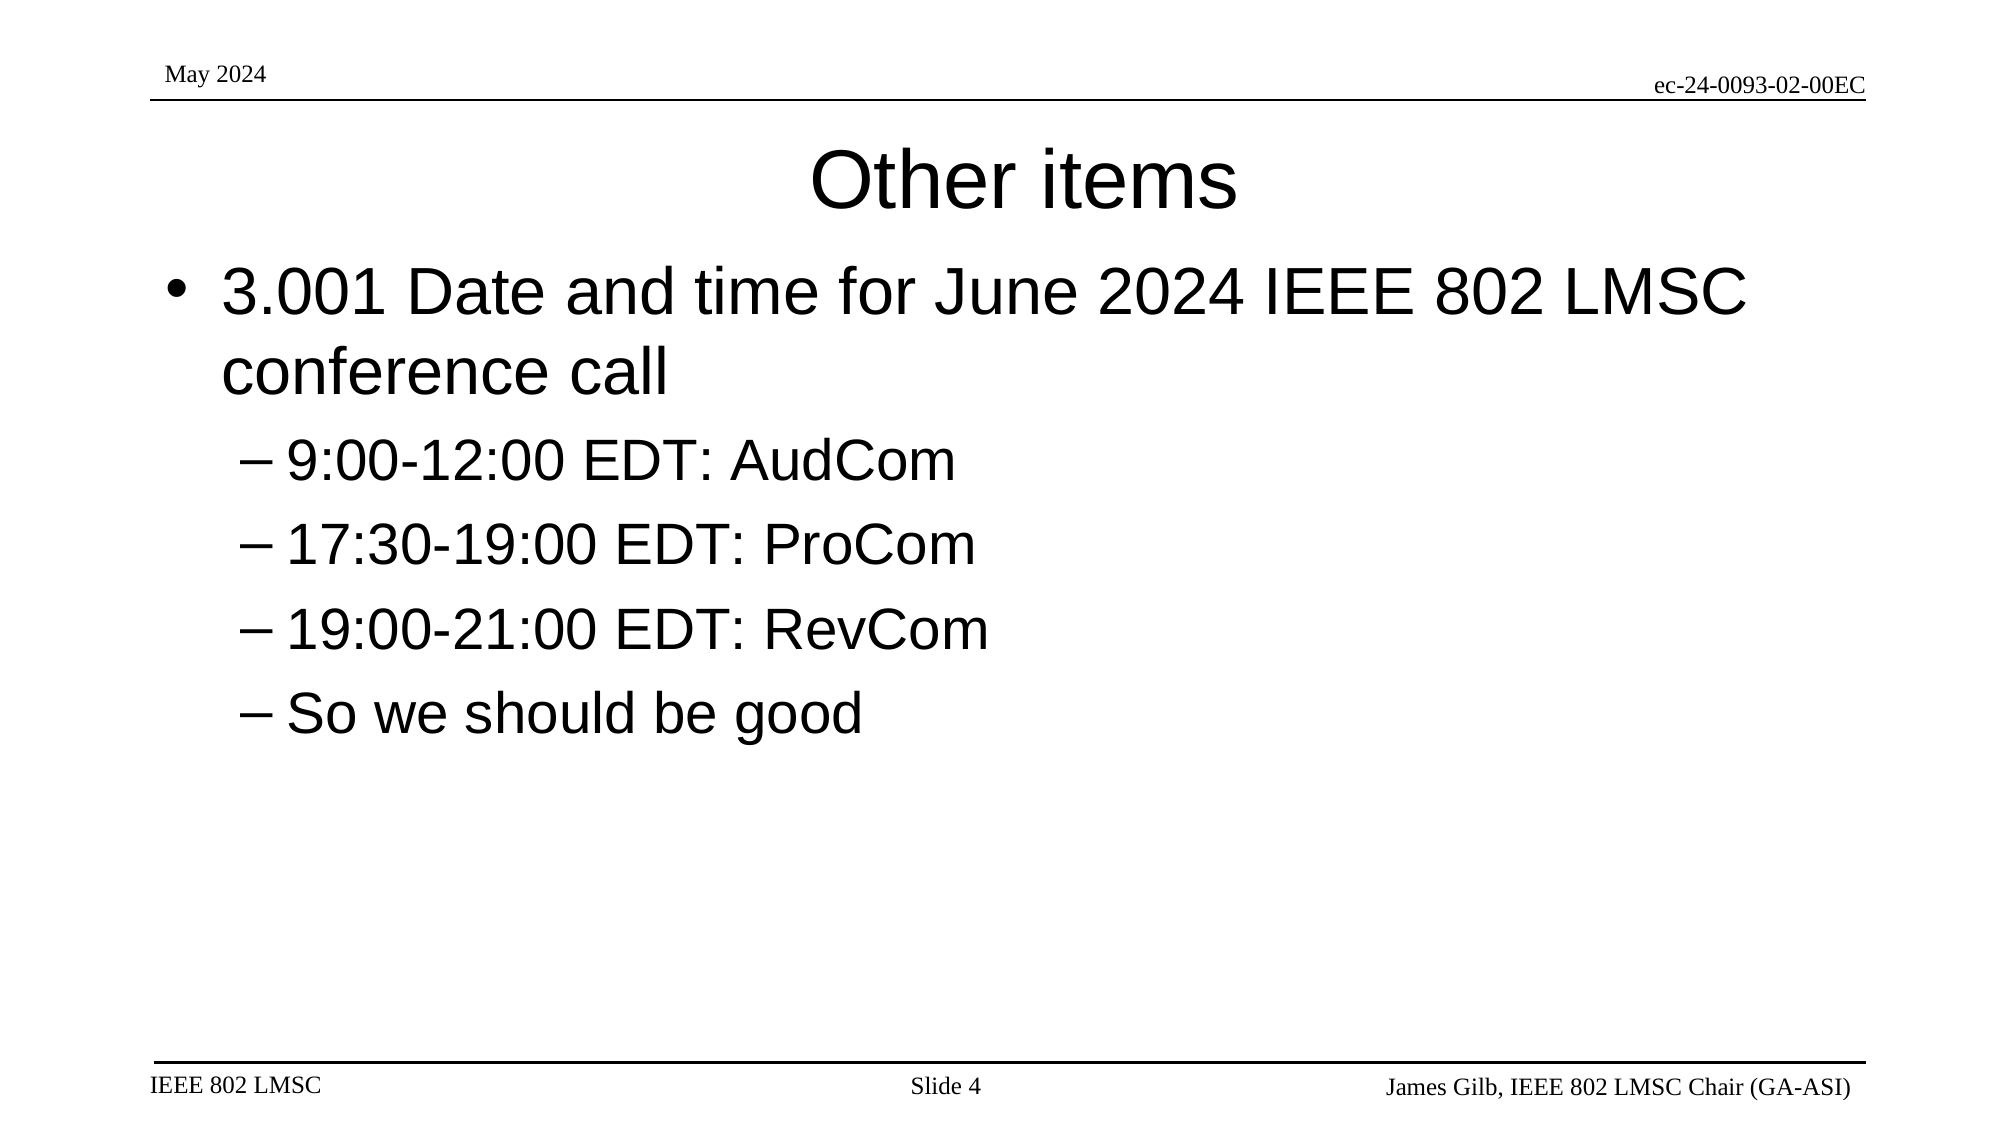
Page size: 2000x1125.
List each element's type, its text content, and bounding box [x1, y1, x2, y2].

title Other items [149, 112, 1900, 238]
list 3.001 Date and time for June 2024 IEEE 802 LMSC conference call 9:00-12:00 EDT: AudCom 17:30-19:00 EDT: ProCom 19:00-21:00 EDT: RevCom So we should be good [150, 239, 1900, 1051]
